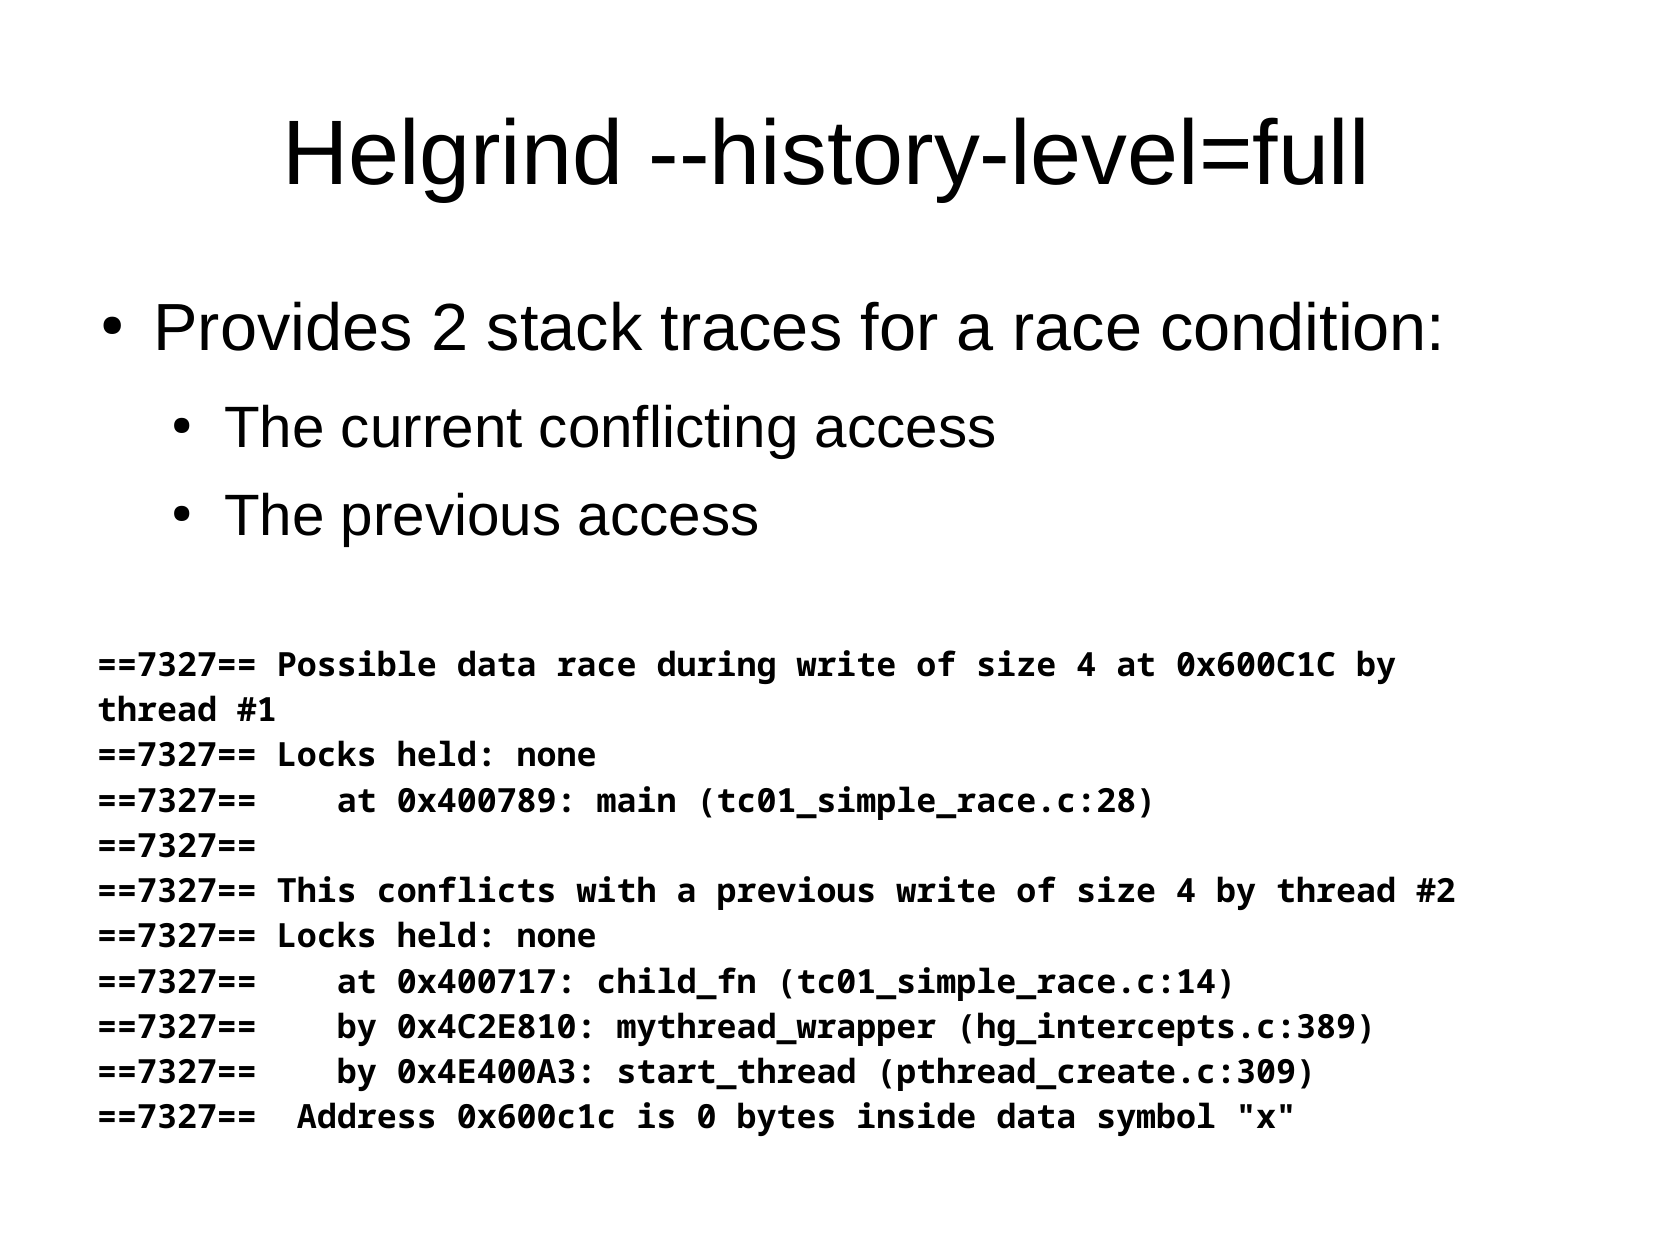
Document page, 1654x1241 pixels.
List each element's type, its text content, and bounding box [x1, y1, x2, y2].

title Helgrind --history-level=full [82, 49, 1571, 257]
list Provides 2 stack traces for a race condition: The current conflicting access The previous access [82, 290, 1571, 1186]
text_box ==7327== Possible data race during write of size 4 at 0x600C1C by thread #1 ==7327== Locks held: none ==7327== at 0x400789: main (tc01_simple_race.c:28) ==7327== ==7327== This conflicts with a previous write of size 4 by thread #2 ==7327== Locks held: none ==7327== at 0x400717: child_fn (tc01_simple_race.c:14) ==7327== by 0x4C2E810: mythread_wrapper (hg_intercepts.c:389) ==7327== by 0x4E400A3: start_thread (pthread_create.c:309) ==7327== Address 0x600c1c is 0 bytes inside data symbol "x" [82, 633, 1508, 1098]
